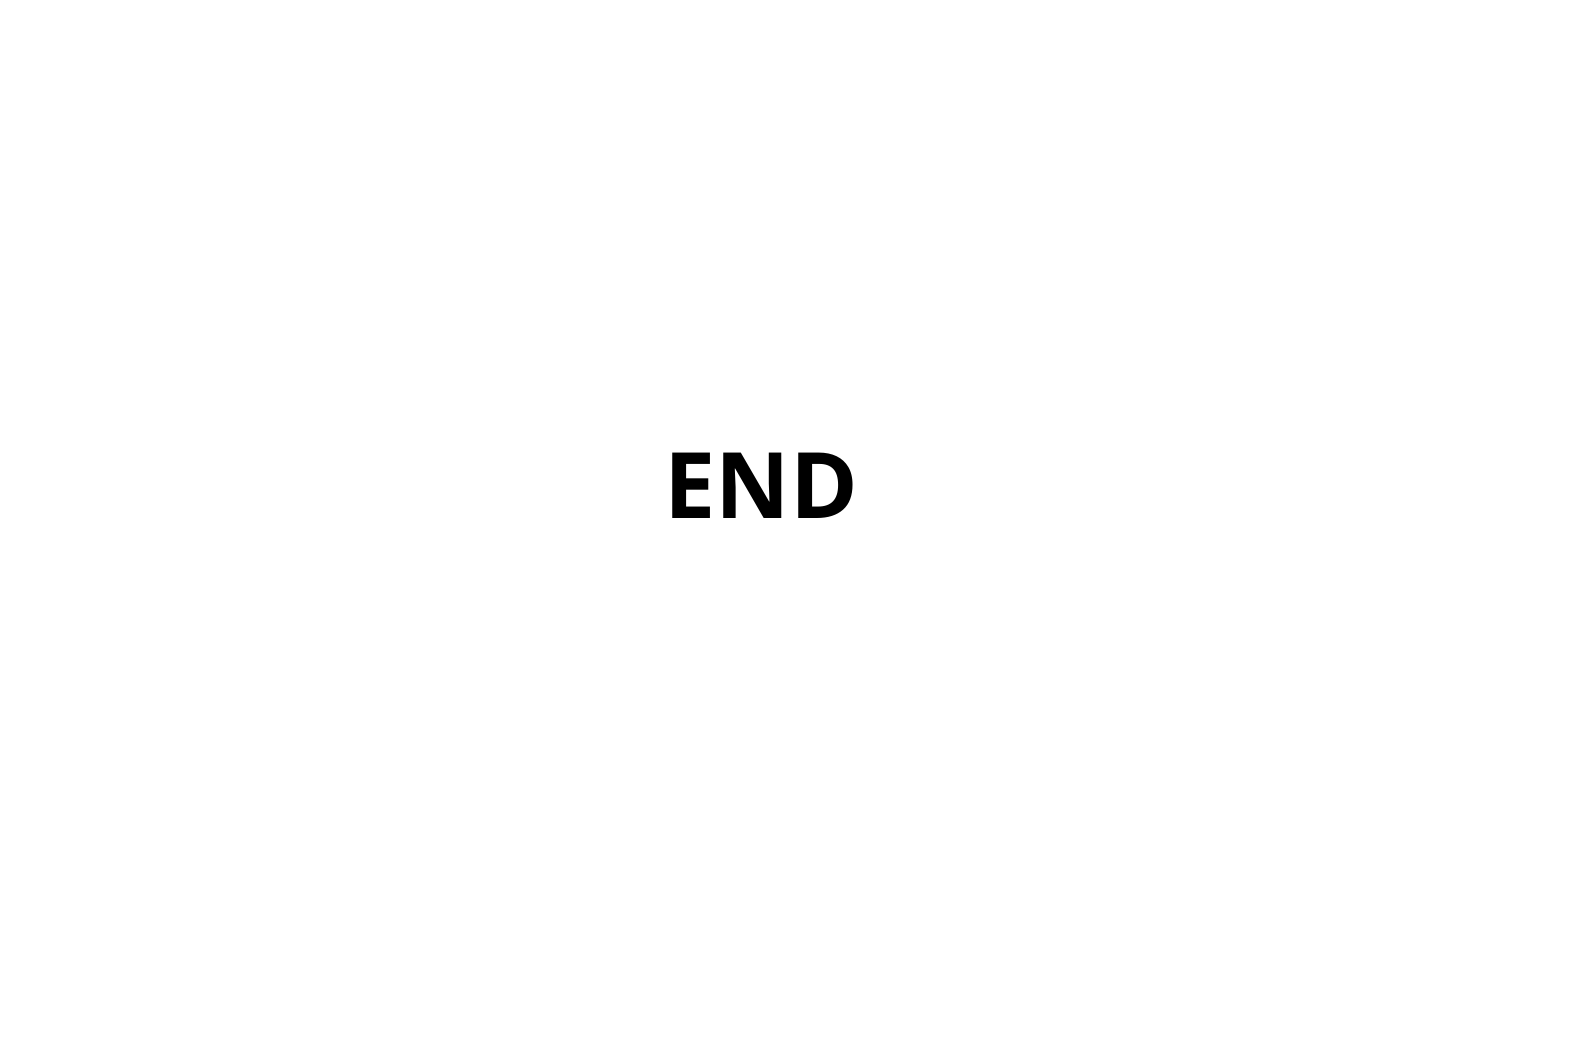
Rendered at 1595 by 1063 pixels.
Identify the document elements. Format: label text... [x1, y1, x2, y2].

text_box END [649, 413, 975, 539]
